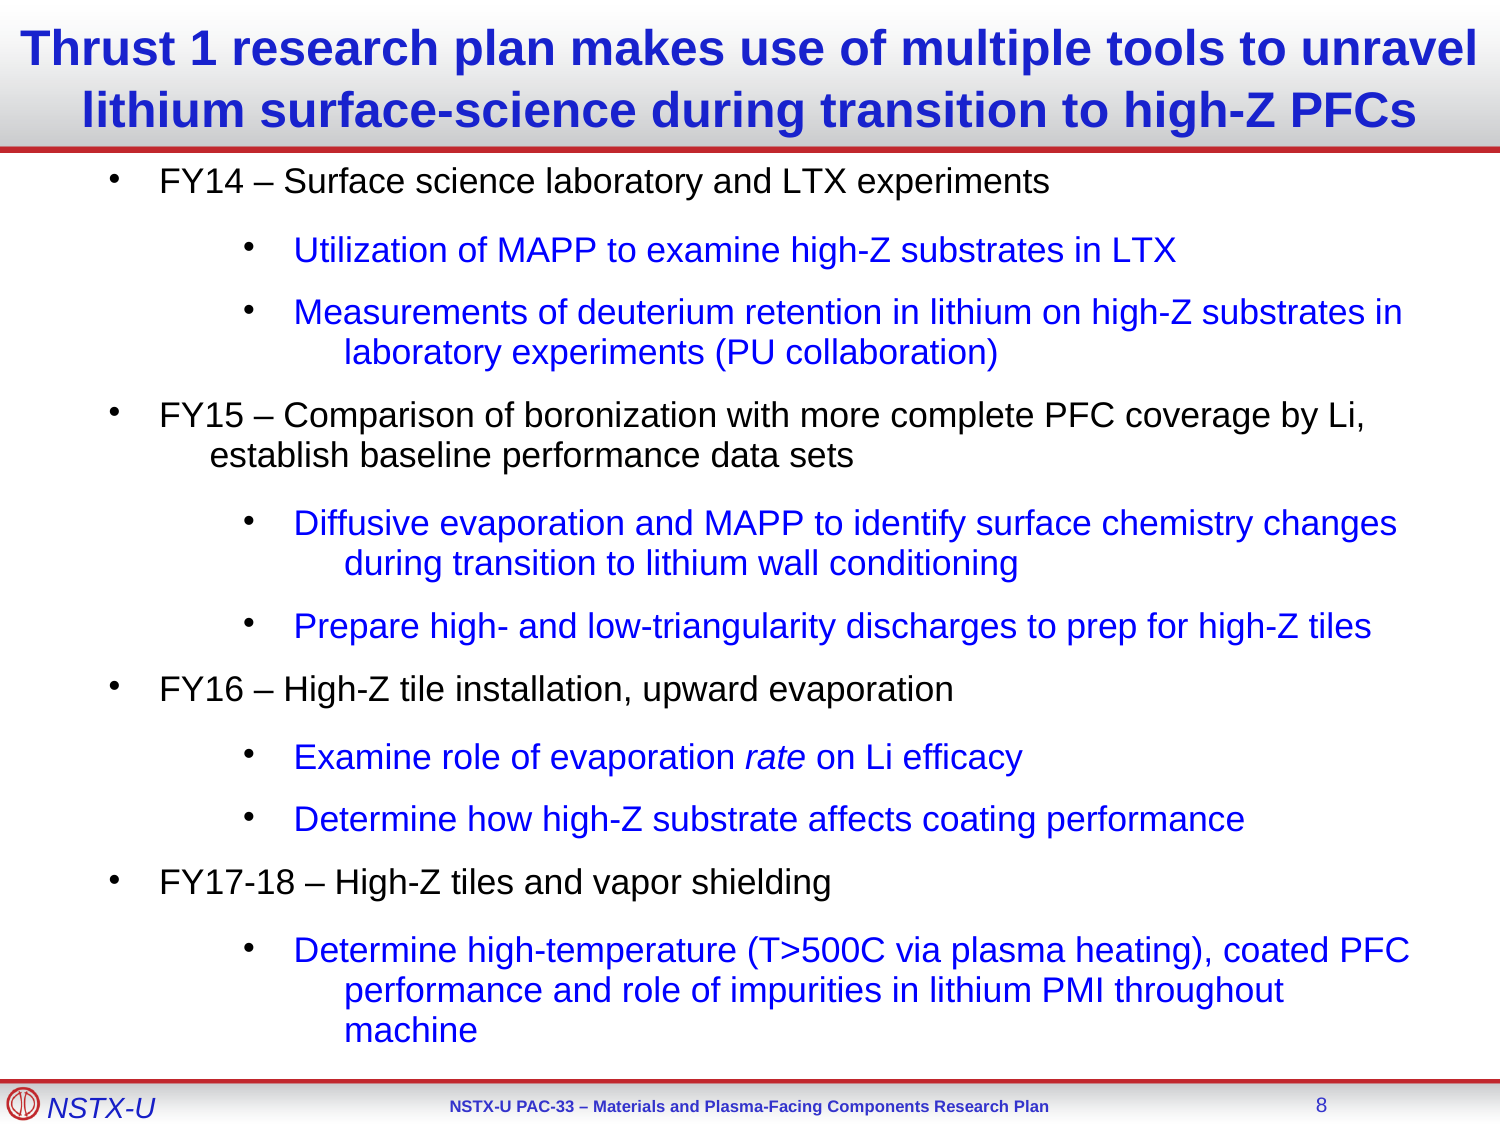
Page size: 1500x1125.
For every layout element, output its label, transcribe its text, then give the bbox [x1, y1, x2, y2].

list FY14 – Surface science laboratory and LTX experiments Utilization of MAPP to examine high-Z substrates in LTX Measurements of deuterium retention in lithium on high-Z substrates in laboratory experiments (PU collaboration) FY15 – Comparison of boronization with more complete PFC coverage by Li, establish baseline performance data sets Diffusive evaporation and MAPP to identify surface chemistry changes during transition to lithium wall conditioning Prepare high- and low-triangularity discharges to prep for high-Z tiles FY16 – High-Z tile installation, upward evaporation Examine role of evaporation rate on Li efficacy Determine how high-Z substrate affects coating performance FY17-18 – High-Z tiles and vapor shielding Determine high-temperature (T>500C via plasma heating), coated PFC performance and role of impurities in lithium PMI throughout machine [75, 161, 1426, 1052]
title Thrust 1 research plan makes use of multiple tools to unravel lithium surface-science during transition to high-Z PFCs [0, 0, 1500, 150]
text_box 8 [1315, 1090, 1486, 1118]
